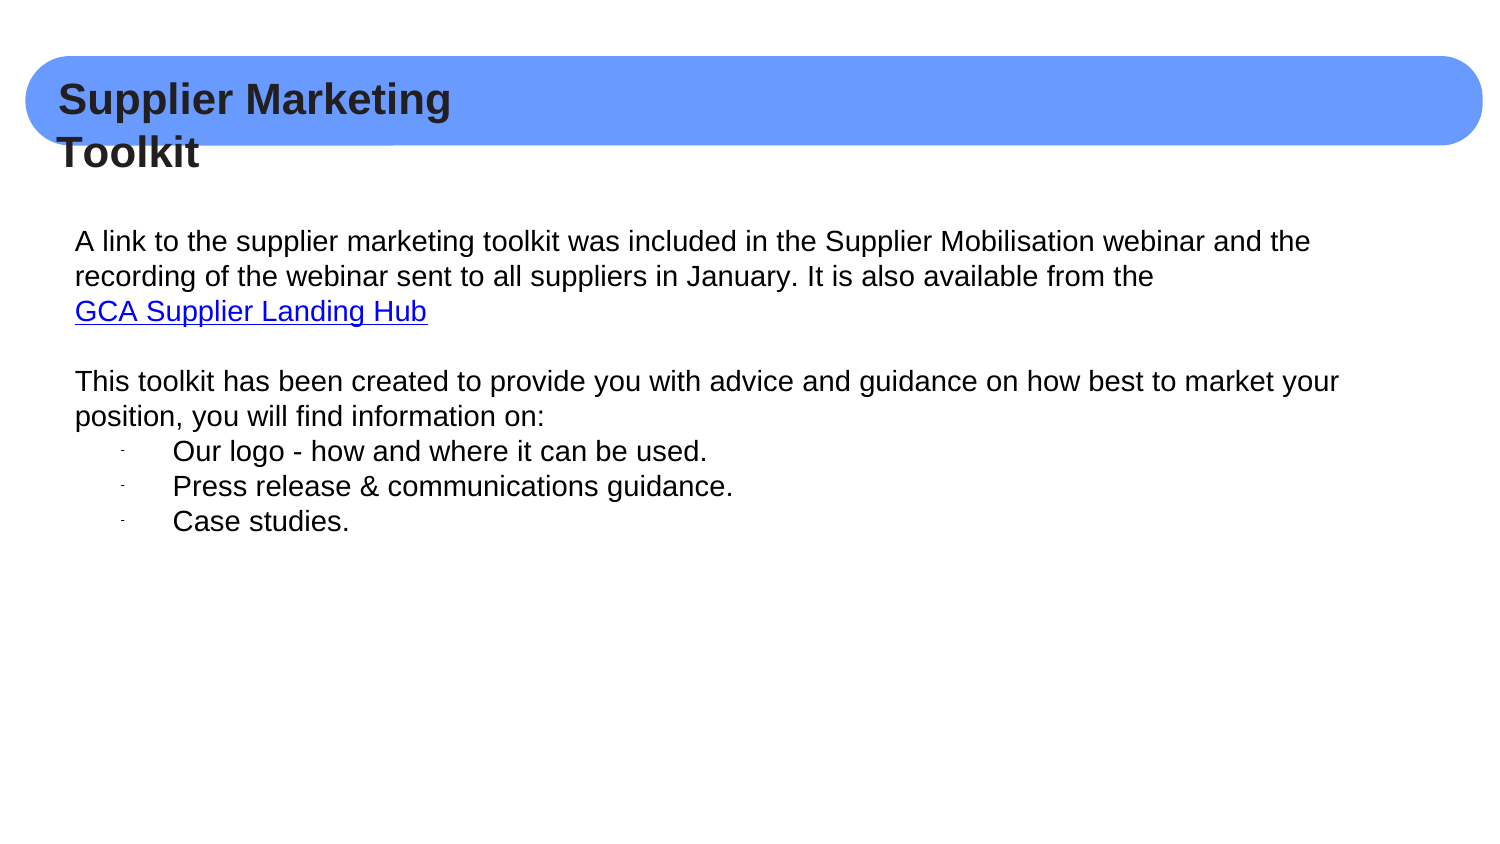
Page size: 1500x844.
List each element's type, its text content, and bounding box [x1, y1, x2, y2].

text_box A link to the supplier marketing toolkit was included in the Supplier Mobilisation webinar and the recording of the webinar sent to all suppliers in January. It is also available from the GCA Supplier Landing Hub This toolkit has been created to provide you with advice and guidance on how best to market your position, you will find information on: Our logo - how and where it can be used. Press release & communications guidance. Case studies. [59, 207, 1454, 687]
title Supplier Marketing Toolkit [55, 70, 1235, 137]
